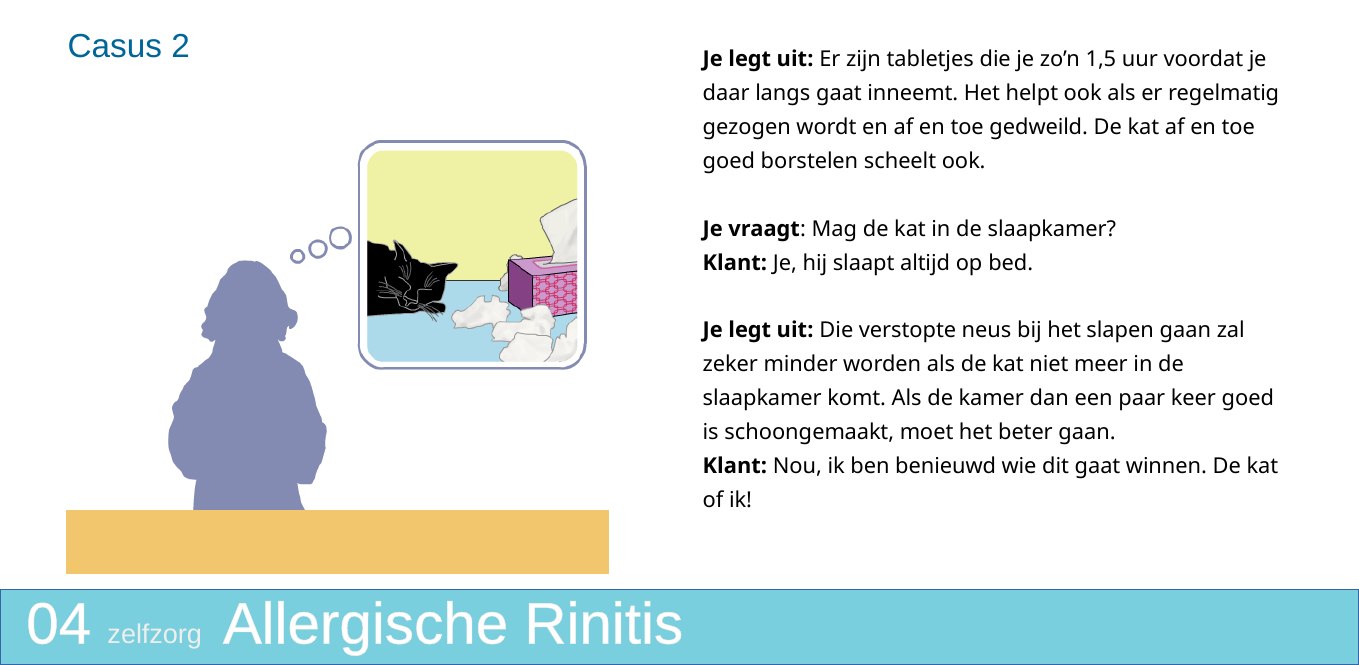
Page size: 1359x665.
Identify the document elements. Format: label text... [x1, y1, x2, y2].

text_box [0, 589, 1359, 665]
title 04 zelfzorg Allergische Rinitis [26, 590, 958, 665]
title Casus 2 [67, 27, 1291, 101]
list Je legt uit: Er zijn tabletjes die je zo’n 1,5 uur voordat je daar langs gaat inneemt. Het helpt ook als er regelmatig gezogen wordt en af en toe gedweild. De kat af en toe goed borstelen scheelt ook. Je vraagt: Mag de kat in de slaapkamer? Klant: Je, hij slaapt altijd op bed. Je legt uit: Die verstopte neus bij het slapen gaan zal zeker minder worden als de kat niet meer in de slaapkamer komt. Als de kamer dan een paar keer goed is schoongemaakt, moet het beter gaan. Klant: Nou, ik ben benieuwd wie dit gaat winnen. De kat of ik! [702, 38, 1287, 589]
picture [66, 118, 609, 574]
